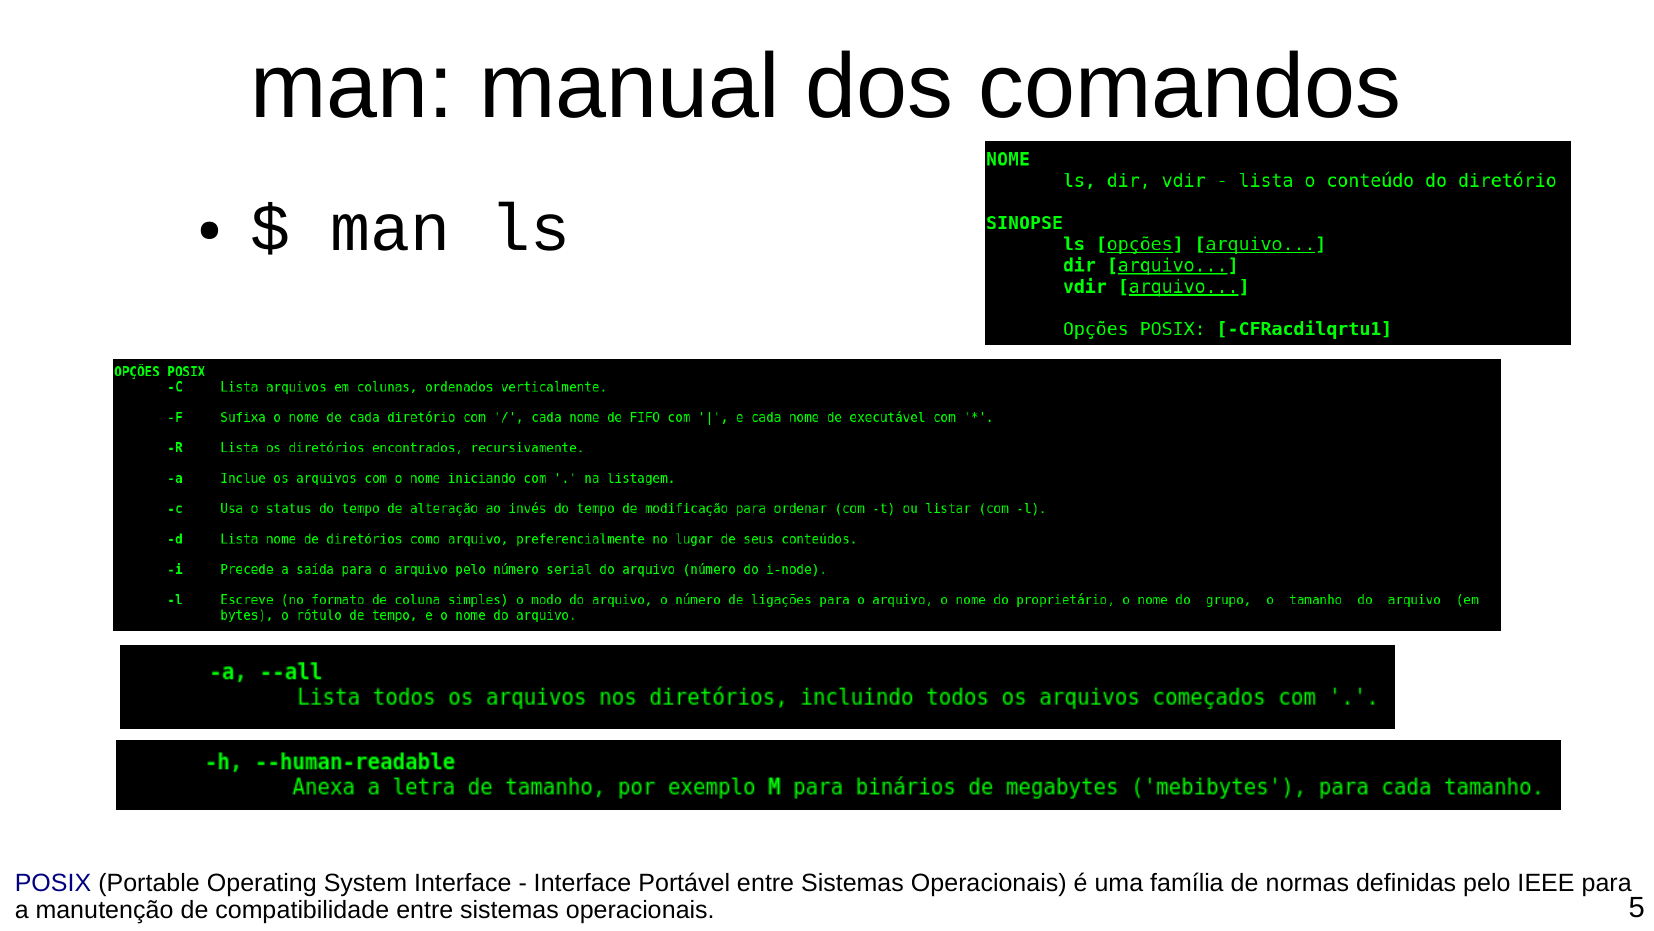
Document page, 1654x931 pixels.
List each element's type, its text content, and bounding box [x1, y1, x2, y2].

picture [116, 740, 1561, 811]
picture [113, 359, 1501, 631]
list $ man ls [180, 195, 938, 359]
title man: manual dos comandos [82, 34, 1571, 138]
picture [120, 645, 1395, 729]
picture [985, 141, 1571, 346]
text_box POSIX (Portable Operating System Interface - Interface Portável entre Sistemas Operacionais) é uma família de normas definidas pelo IEEE para a manutenção de compatibilidade entre sistemas operacionais. [0, 860, 1654, 931]
